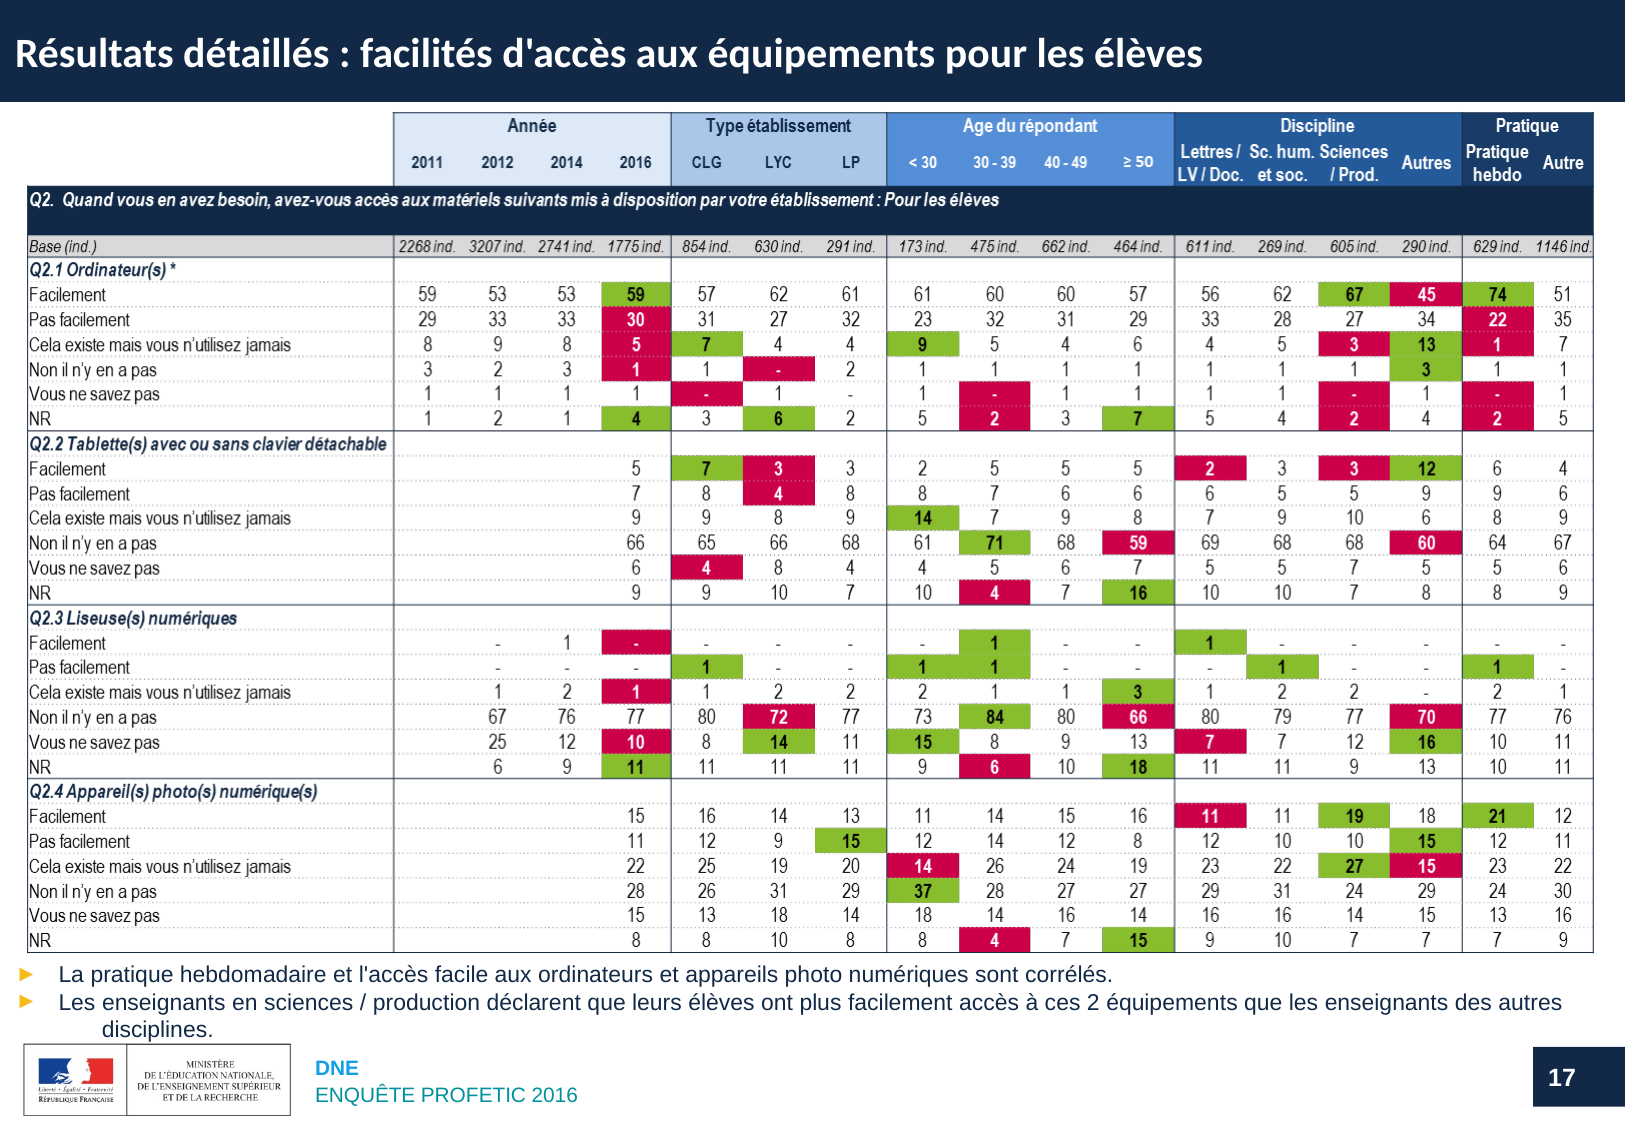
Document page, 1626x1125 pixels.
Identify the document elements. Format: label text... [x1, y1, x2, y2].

text_box 17 [1533, 1046, 1625, 1107]
picture [27, 109, 1594, 952]
text_box La pratique hebdomadaire et l'accès facile aux ordinateurs et appareils photo numériques sont corrélés. Les enseignants en sciences / production déclarent que leurs élèves ont plus facilement accès à ces 2 équipements que les enseignants des autres disciplines. [0, 952, 1625, 1051]
title Résultats détaillés : facilités d'accès aux équipements pour les élèves [0, 0, 1625, 102]
